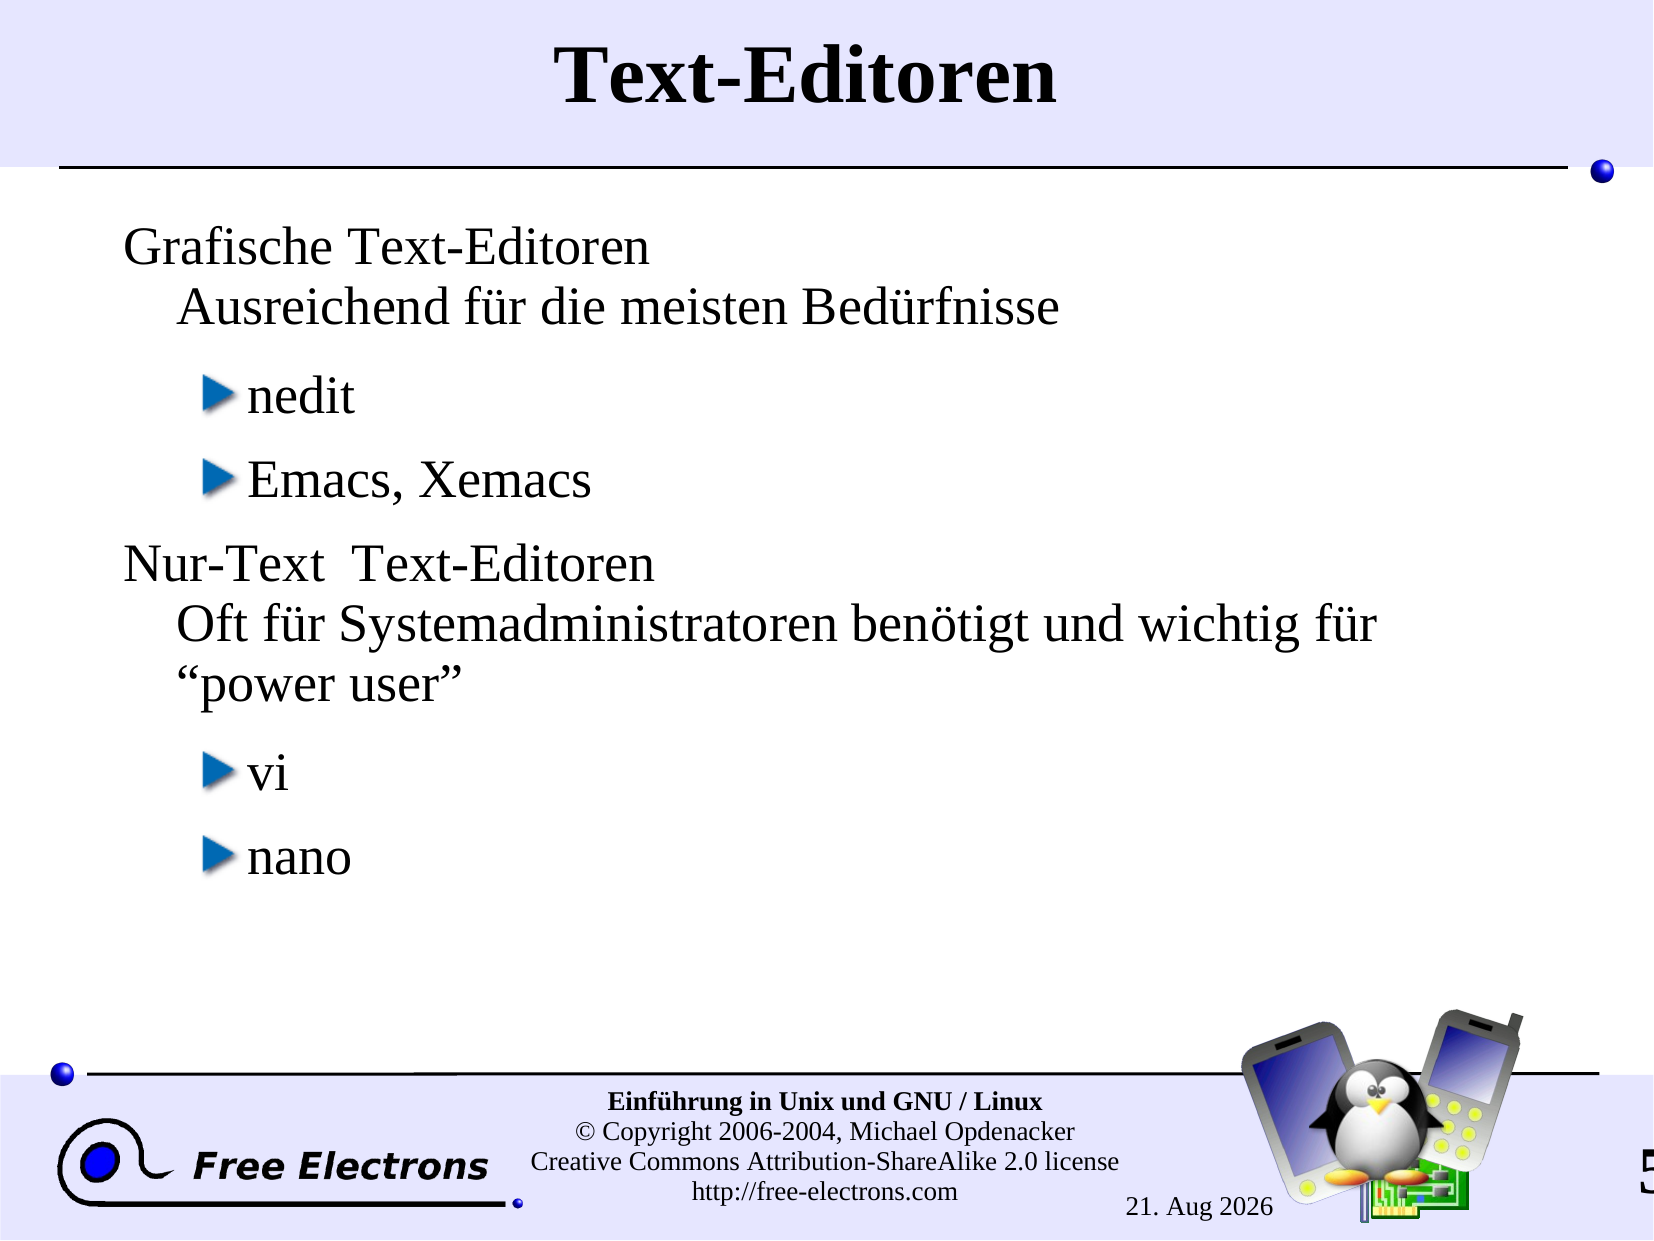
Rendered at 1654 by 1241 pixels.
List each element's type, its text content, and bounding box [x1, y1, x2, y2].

list Grafische Text-Editoren Ausreichend für die meisten Bedürfnisse nedit Emacs, Xemacs Nur-Text Text-Editoren Oft für Systemadministratoren benötigt und wichtig für “power user” vi nano [105, 216, 1518, 1066]
picture [50, 1107, 527, 1216]
picture [1231, 1007, 1538, 1241]
title Text-Editoren [60, 28, 1551, 121]
